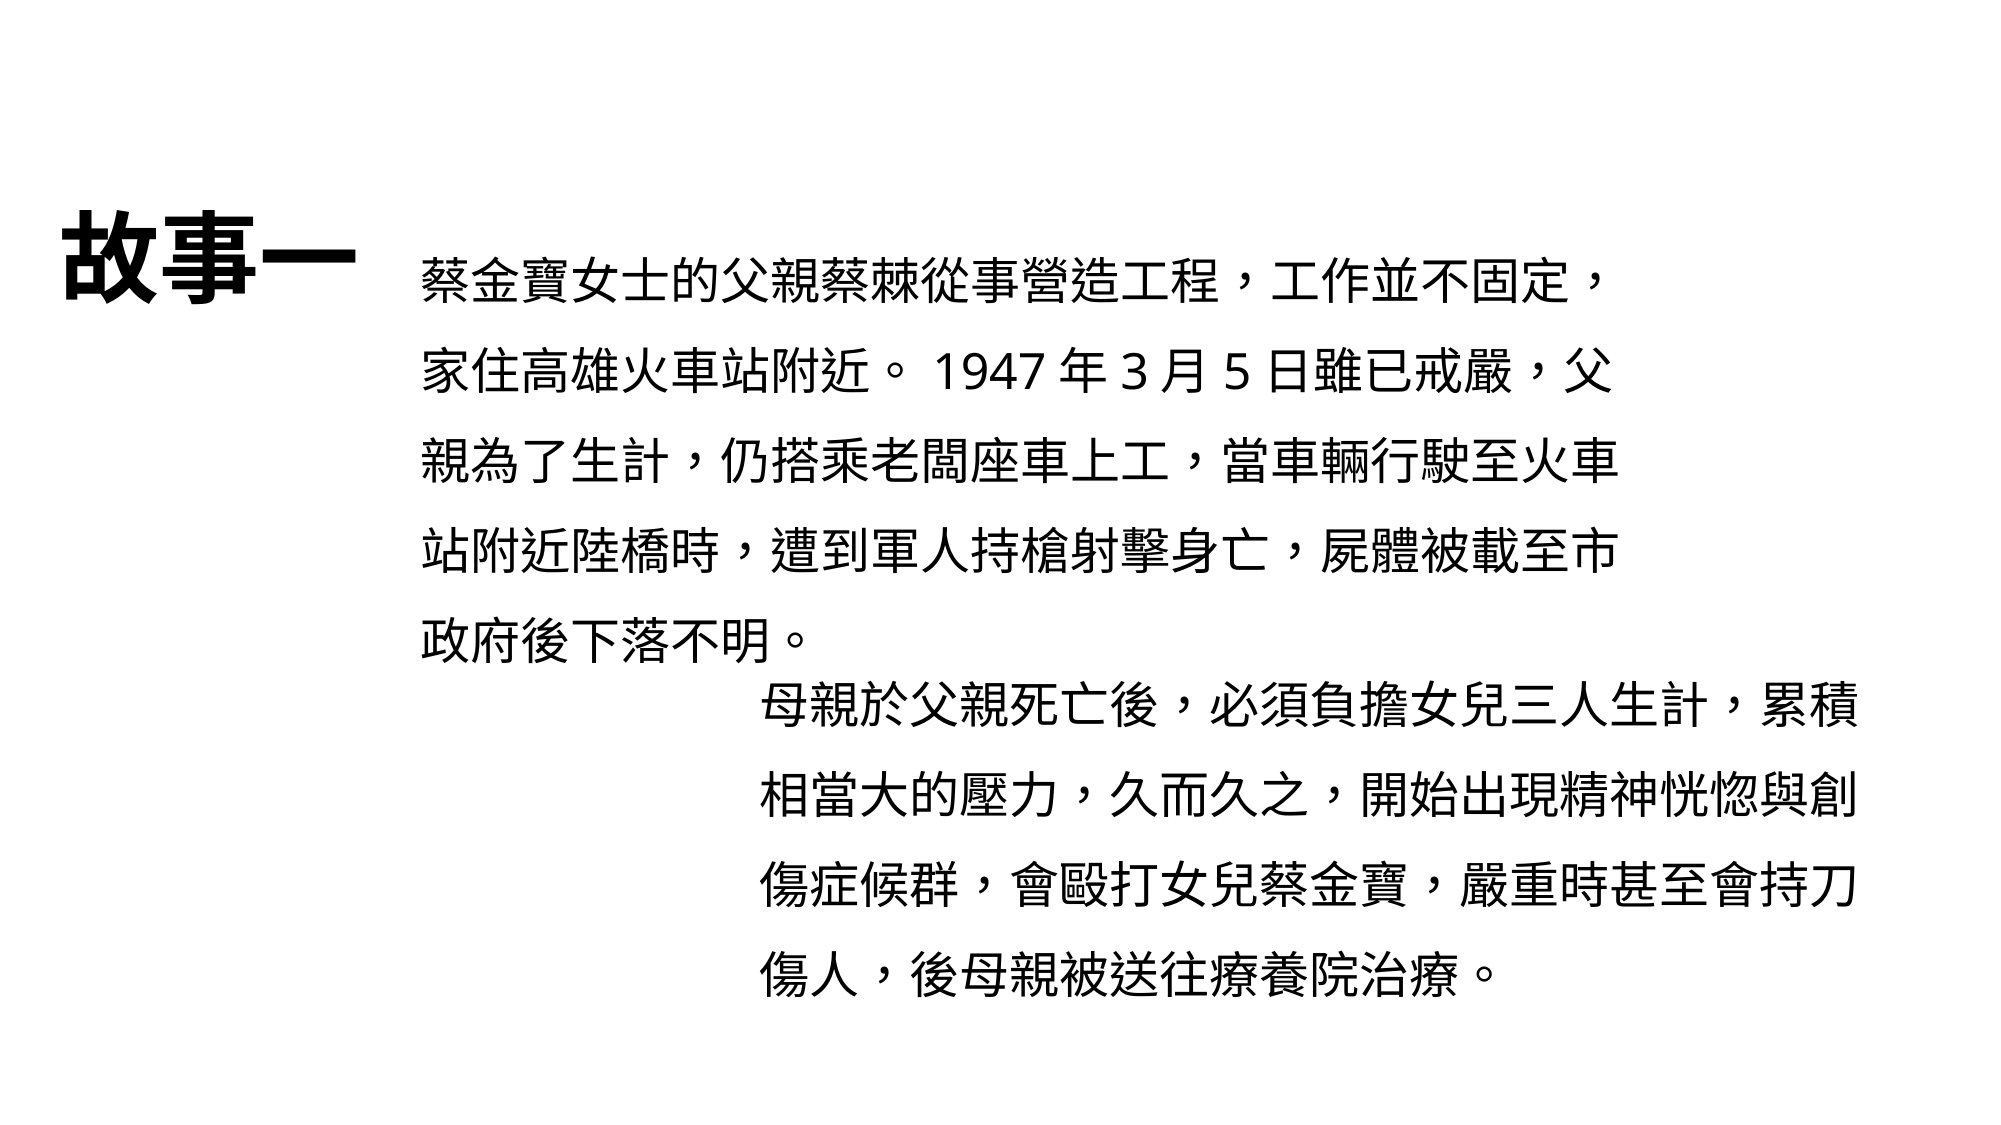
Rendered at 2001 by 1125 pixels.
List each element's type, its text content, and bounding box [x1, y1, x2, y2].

text_box 故事一 [44, 188, 477, 325]
title 蔡金寶女士的父親蔡棘從事營造工程，工作並不固定，家住高雄火車站附近。1947年3月5日雖已戒嚴，父親為了生計，仍搭乘老闆座車上工，當車輛行駛至火車站附近陸橋時，遭到軍人持槍射擊身亡，屍體被載至市政府後下落不明。 [405, 212, 1673, 636]
text_box 母親於父親死亡後，必須負擔女兒三人生計，累積相當大的壓力，久而久之，開始出現精神恍惚與創傷症候群，會毆打女兒蔡金寶，嚴重時甚至會持刀傷人，後母親被送往療養院治療。 [744, 636, 1897, 1096]
